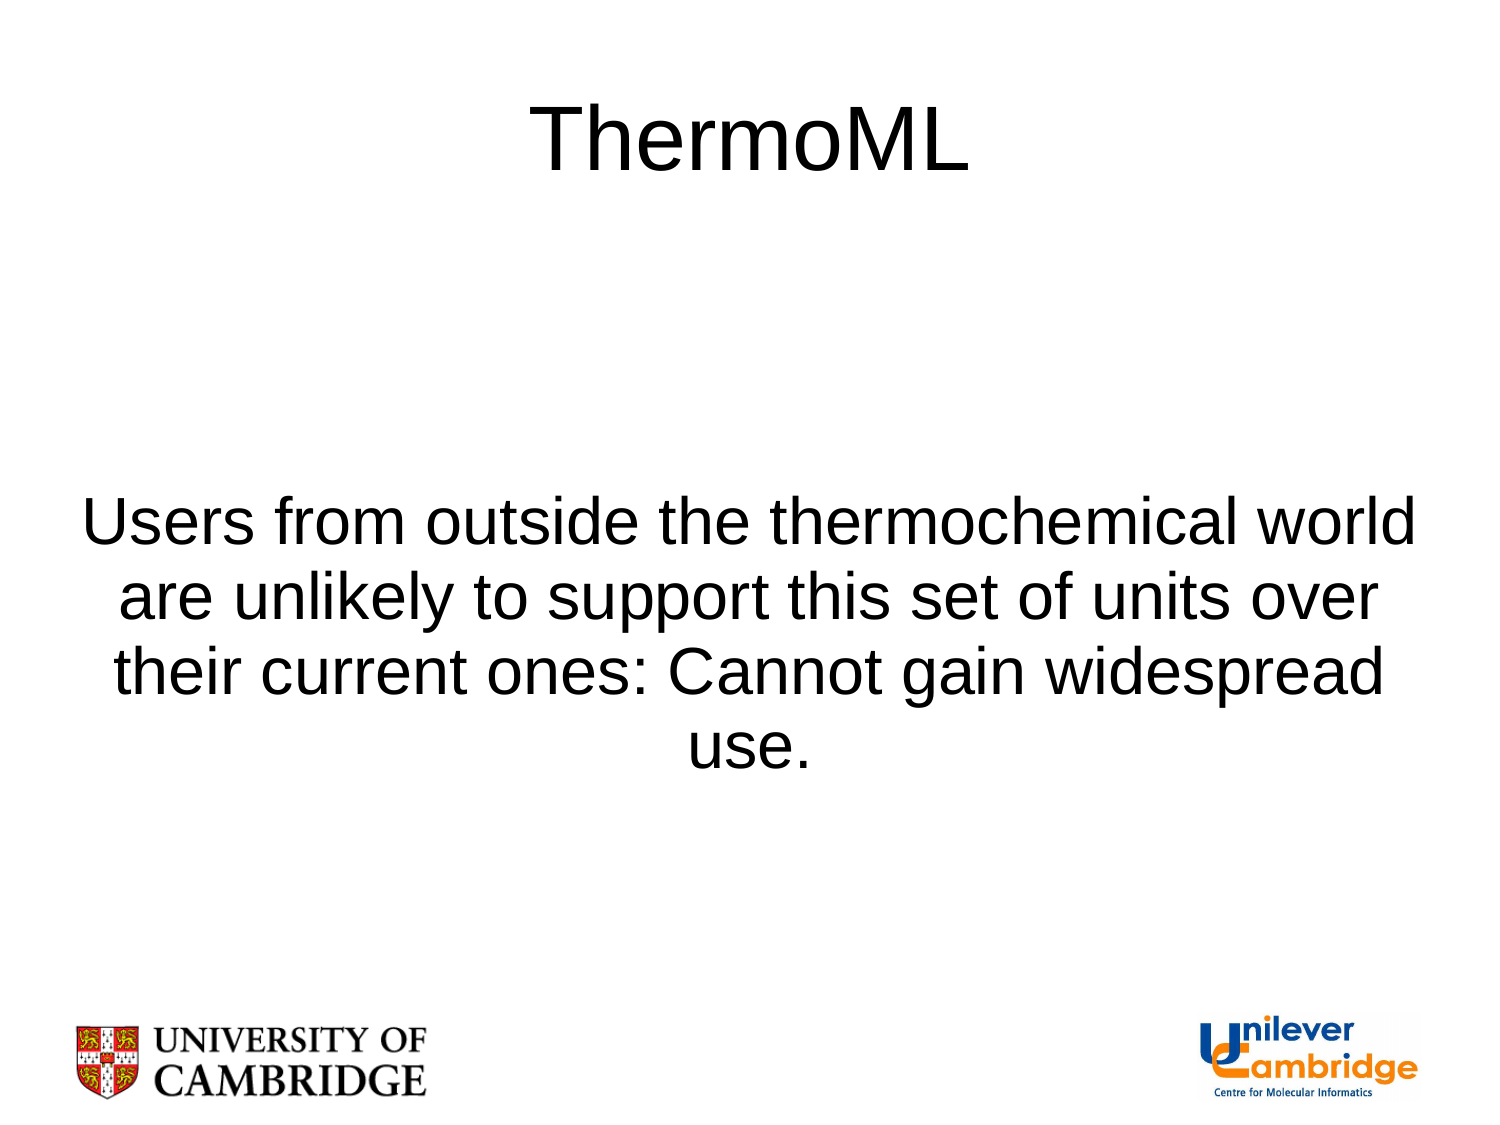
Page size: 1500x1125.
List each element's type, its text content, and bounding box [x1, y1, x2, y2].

picture [1197, 1012, 1421, 1101]
picture [62, 1012, 438, 1105]
title ThermoML [75, 45, 1426, 233]
subtitle Users from outside the thermochemical world are unlikely to support this set of units over their current ones: Cannot gain widespread use. [75, 269, 1426, 998]
